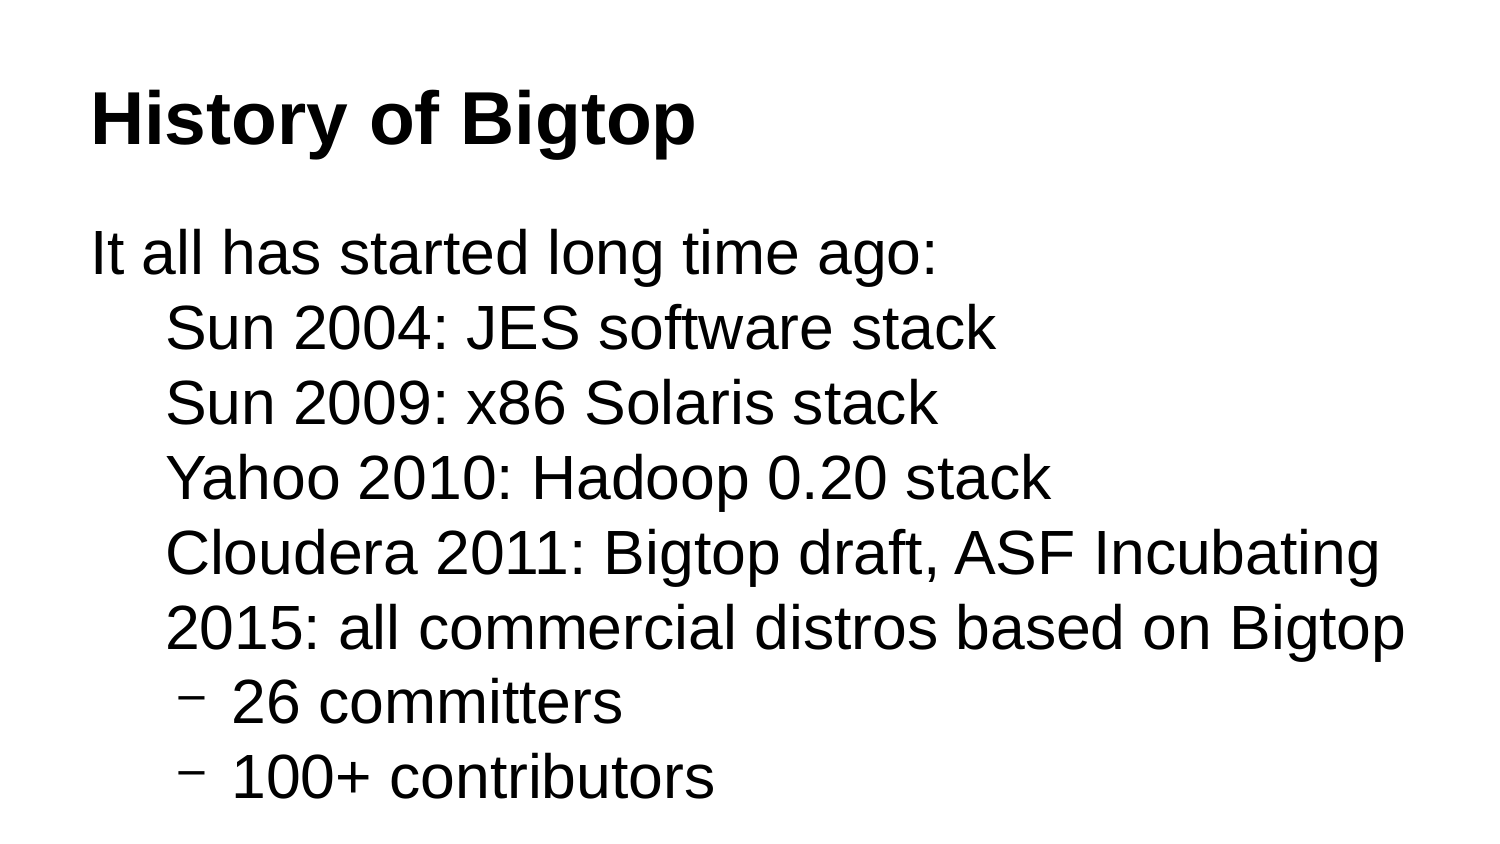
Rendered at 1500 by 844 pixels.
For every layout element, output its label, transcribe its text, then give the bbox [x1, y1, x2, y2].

list It all has started long time ago: Sun 2004: JES software stack Sun 2009: x86 Solaris stack Yahoo 2010: Hadoop 0.20 stack Cloudera 2011: Bigtop draft, ASF Incubating 2015: all commercial distros based on Bigtop 26 committers 100+ contributors [75, 196, 1425, 808]
title History of Bigtop [75, 33, 1425, 175]
